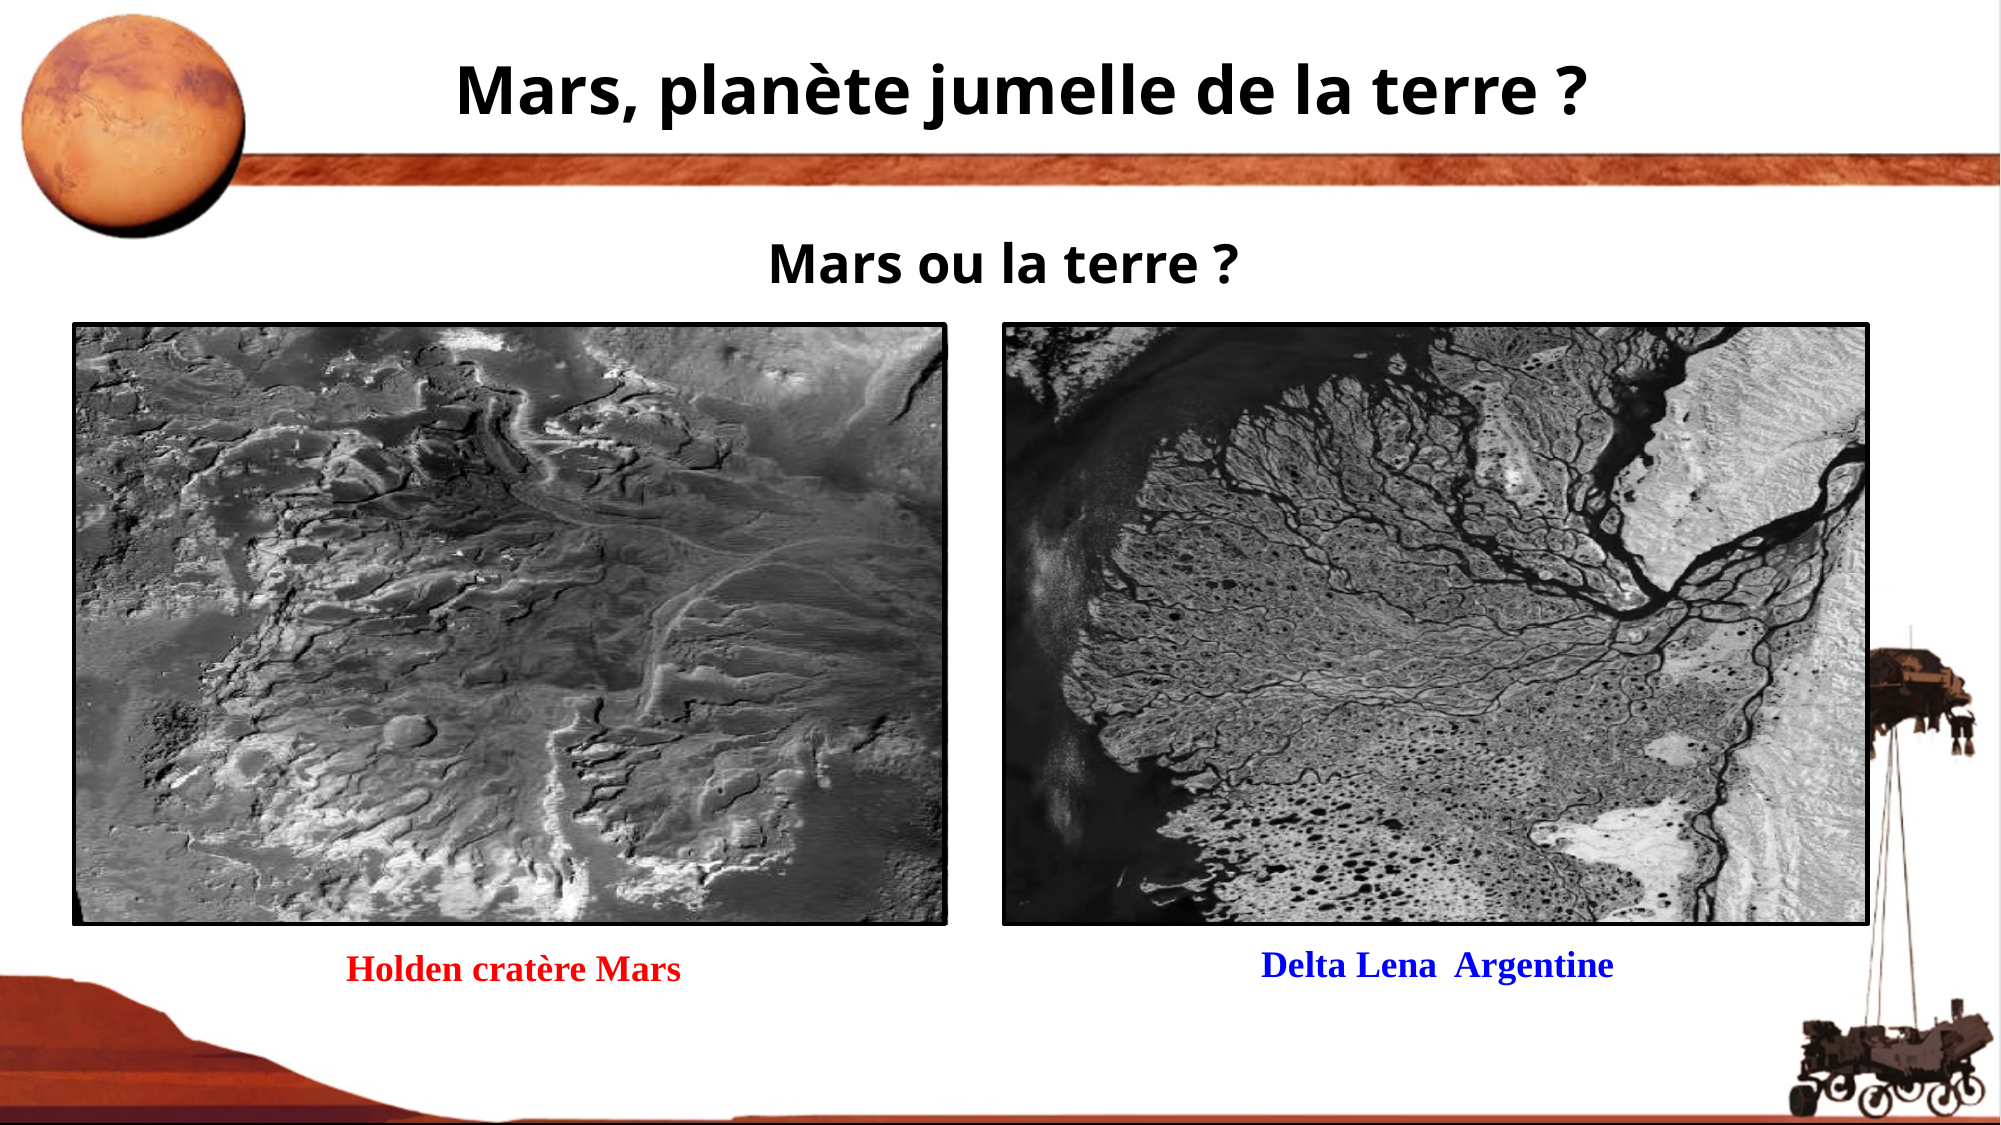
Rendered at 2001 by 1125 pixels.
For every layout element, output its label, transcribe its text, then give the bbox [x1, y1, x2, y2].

text_box Mars ou la terre ? [29, 221, 1978, 313]
text_box Delta Lena Argentine [1009, 933, 1866, 989]
picture [0, 0, 2001, 1125]
text_box Mars, planète jumelle de la terre ? [253, 40, 1789, 149]
text_box Holden cratère Mars [85, 936, 942, 993]
